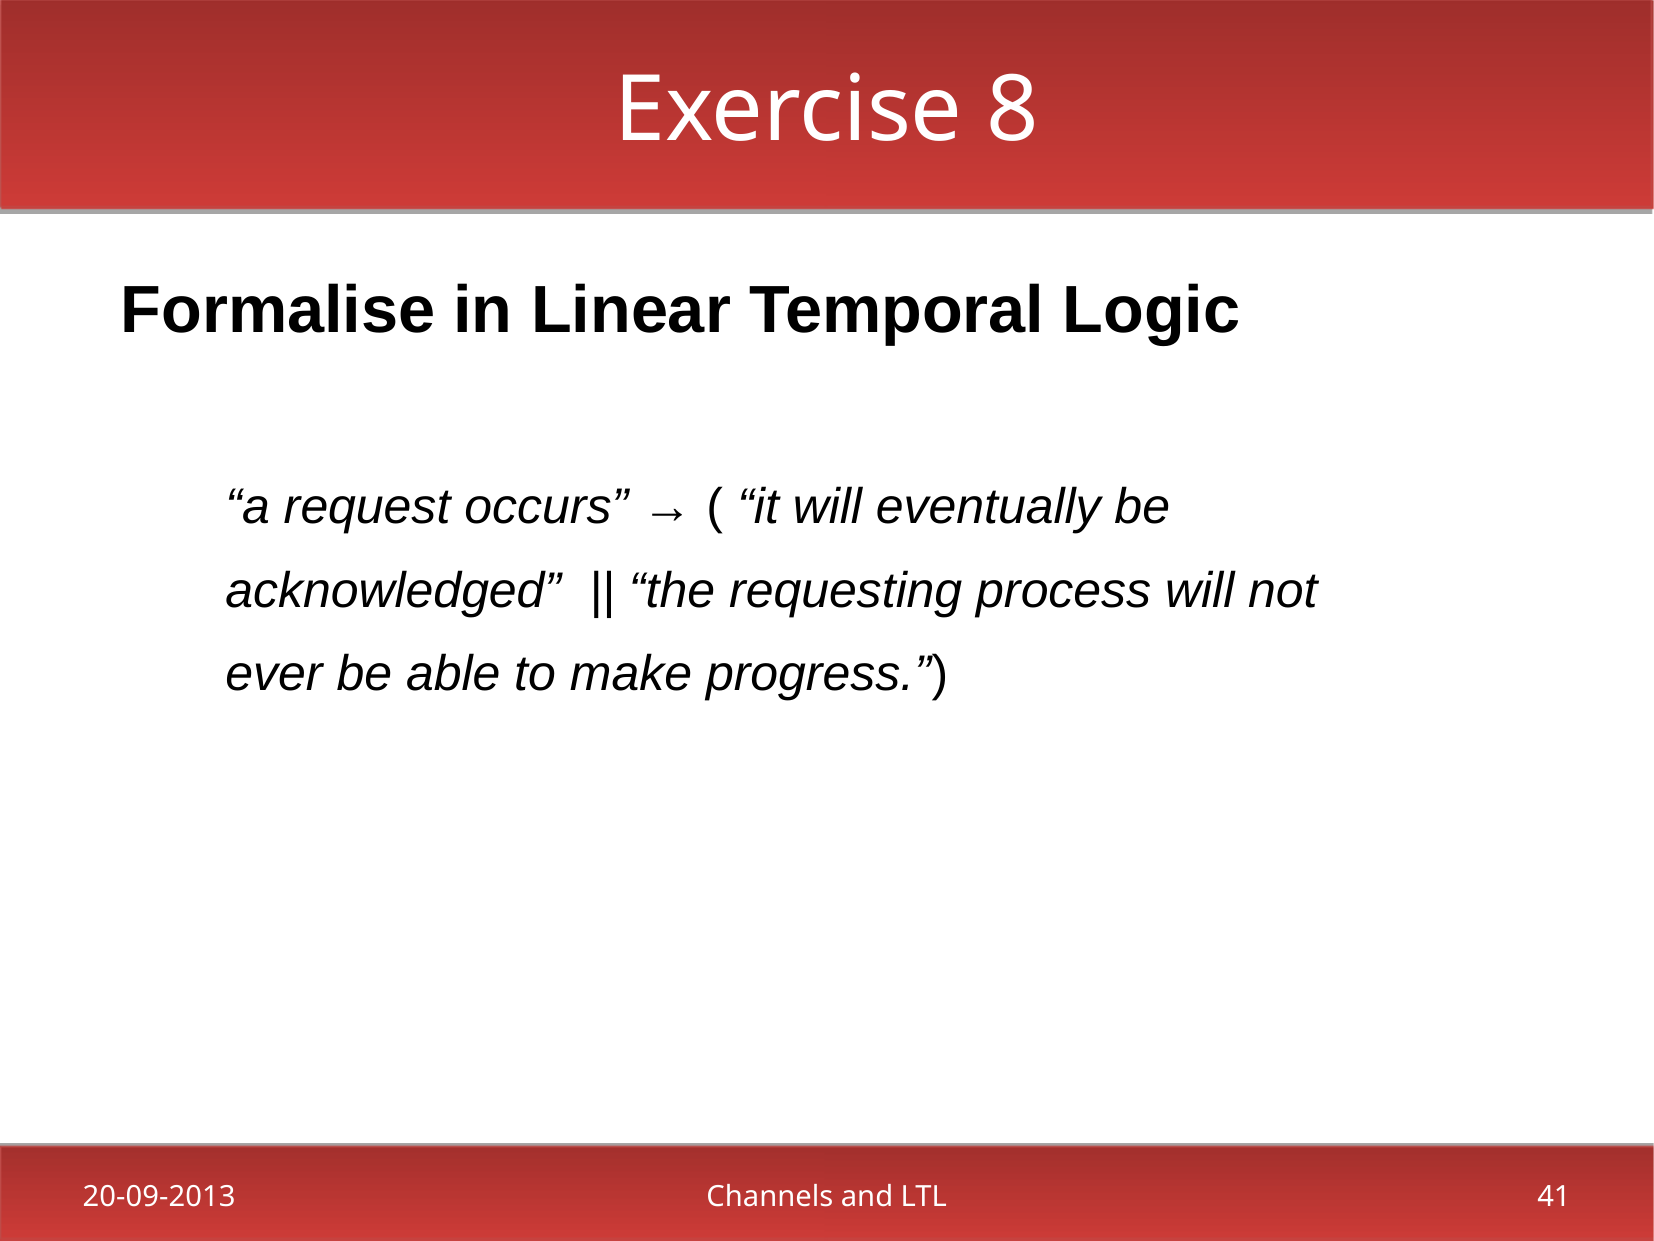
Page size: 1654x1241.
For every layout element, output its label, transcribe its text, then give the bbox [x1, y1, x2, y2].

text_box “a request occurs” → ( “it will eventually be acknowledged” || “the requesting process will not ever be able to make progress.”) [210, 442, 1444, 681]
picture [0, 1143, 1654, 1241]
picture [0, 0, 1654, 214]
text_box Formalise in Linear Temporal Logic [105, 264, 1259, 355]
title Exercise 8 [59, 31, 1595, 178]
